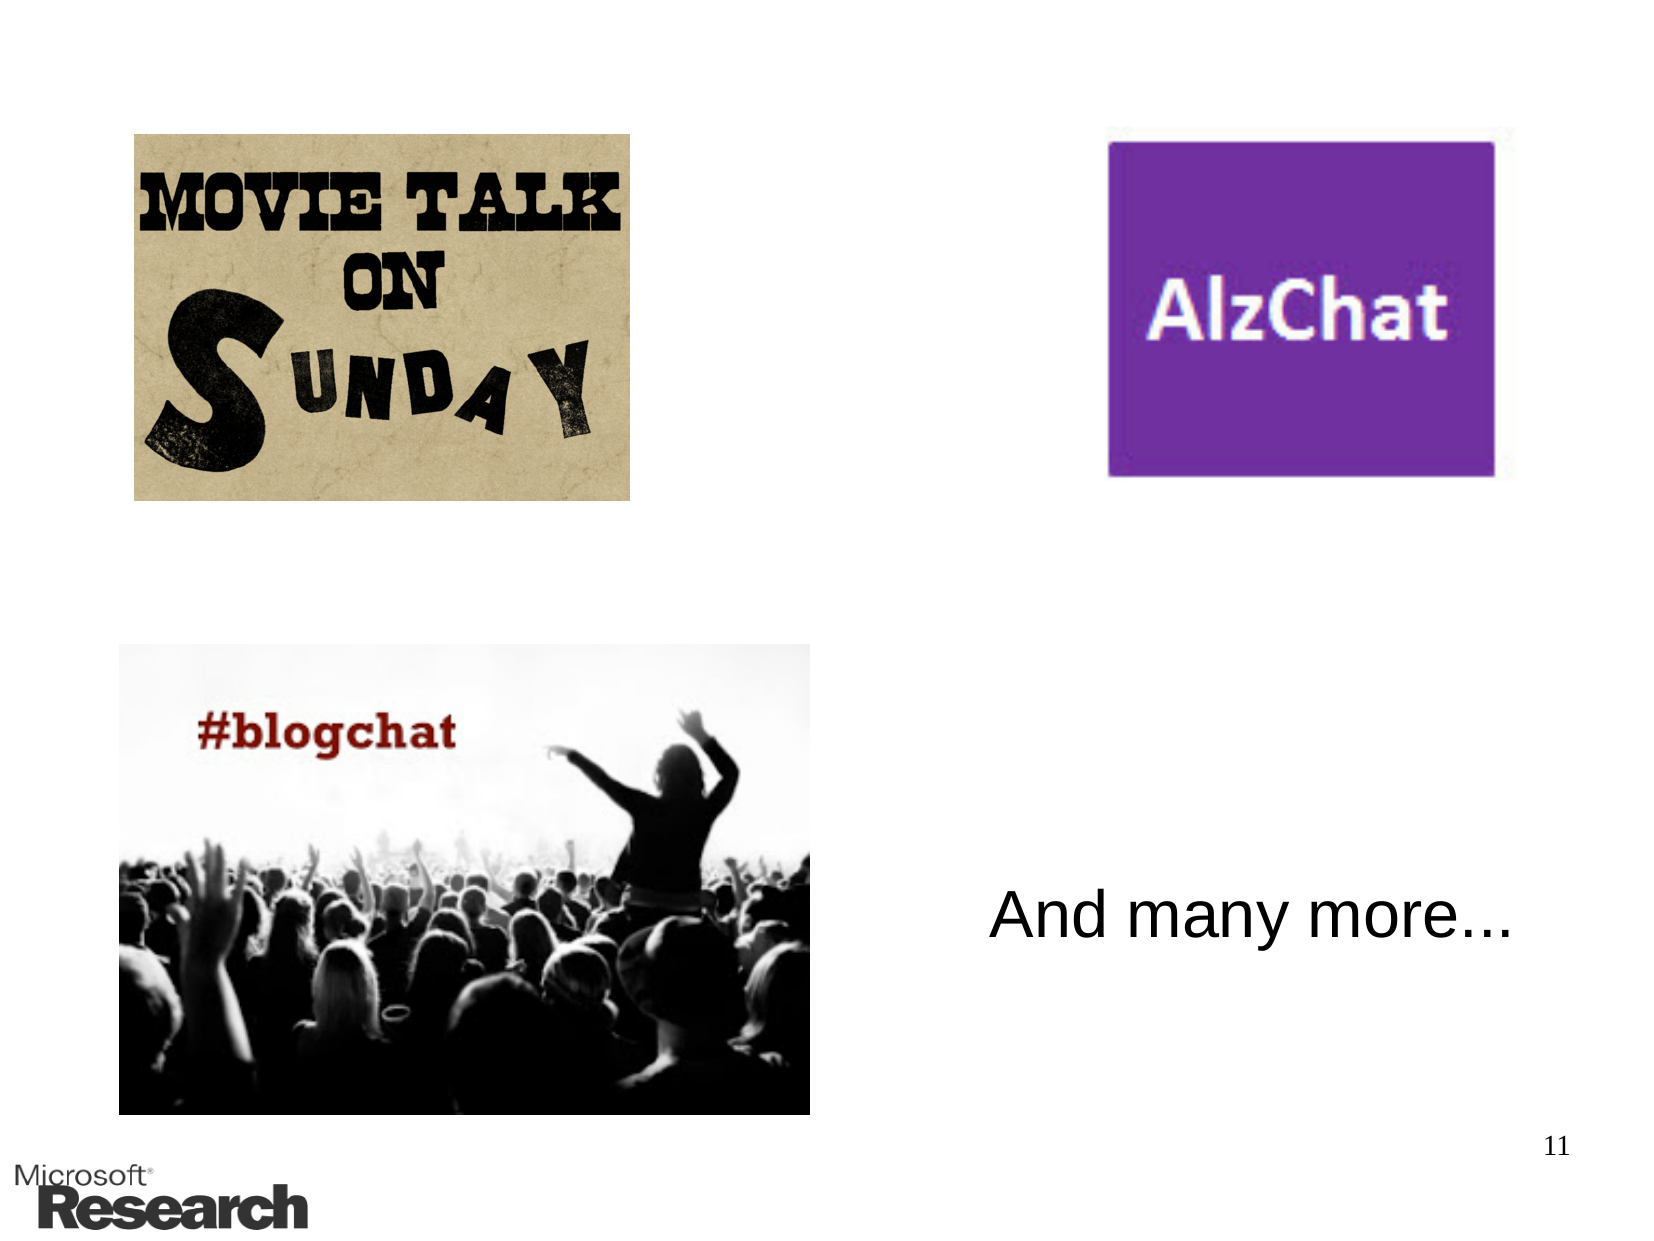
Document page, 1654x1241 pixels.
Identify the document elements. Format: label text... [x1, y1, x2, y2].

text_box And many more... [974, 869, 1533, 960]
picture [5, 1148, 322, 1241]
picture [1079, 126, 1530, 495]
picture [119, 644, 810, 1115]
picture [134, 134, 630, 501]
